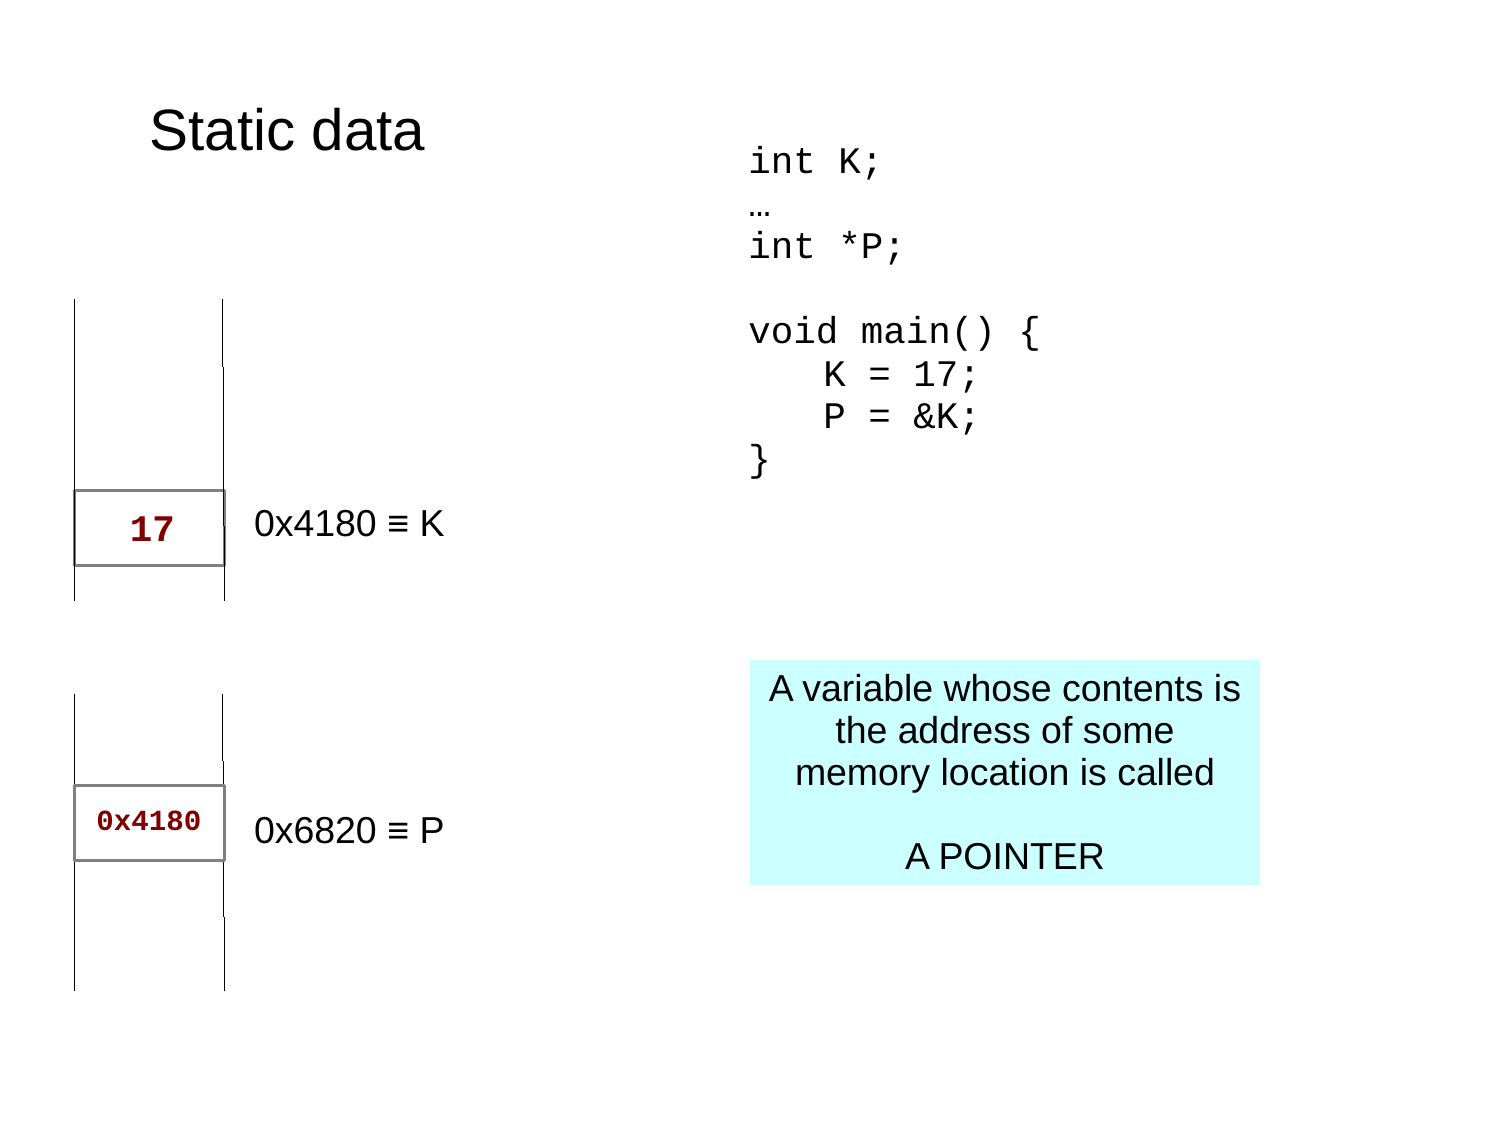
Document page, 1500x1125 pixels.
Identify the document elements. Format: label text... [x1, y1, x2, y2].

text_box 0x4180 [74, 798, 223, 851]
text_box A variable whose contents is the address of some memory location is called A POINTER [750, 660, 1261, 885]
text_box Static data [135, 90, 1156, 235]
text_box 0x6820 ≡ P [239, 801, 705, 862]
text_box int K; … int *P; void main() { K = 17; P = &K; } [733, 135, 1454, 450]
text_box 0x4180 ≡ K [239, 494, 705, 555]
text_box 17 [89, 503, 216, 556]
